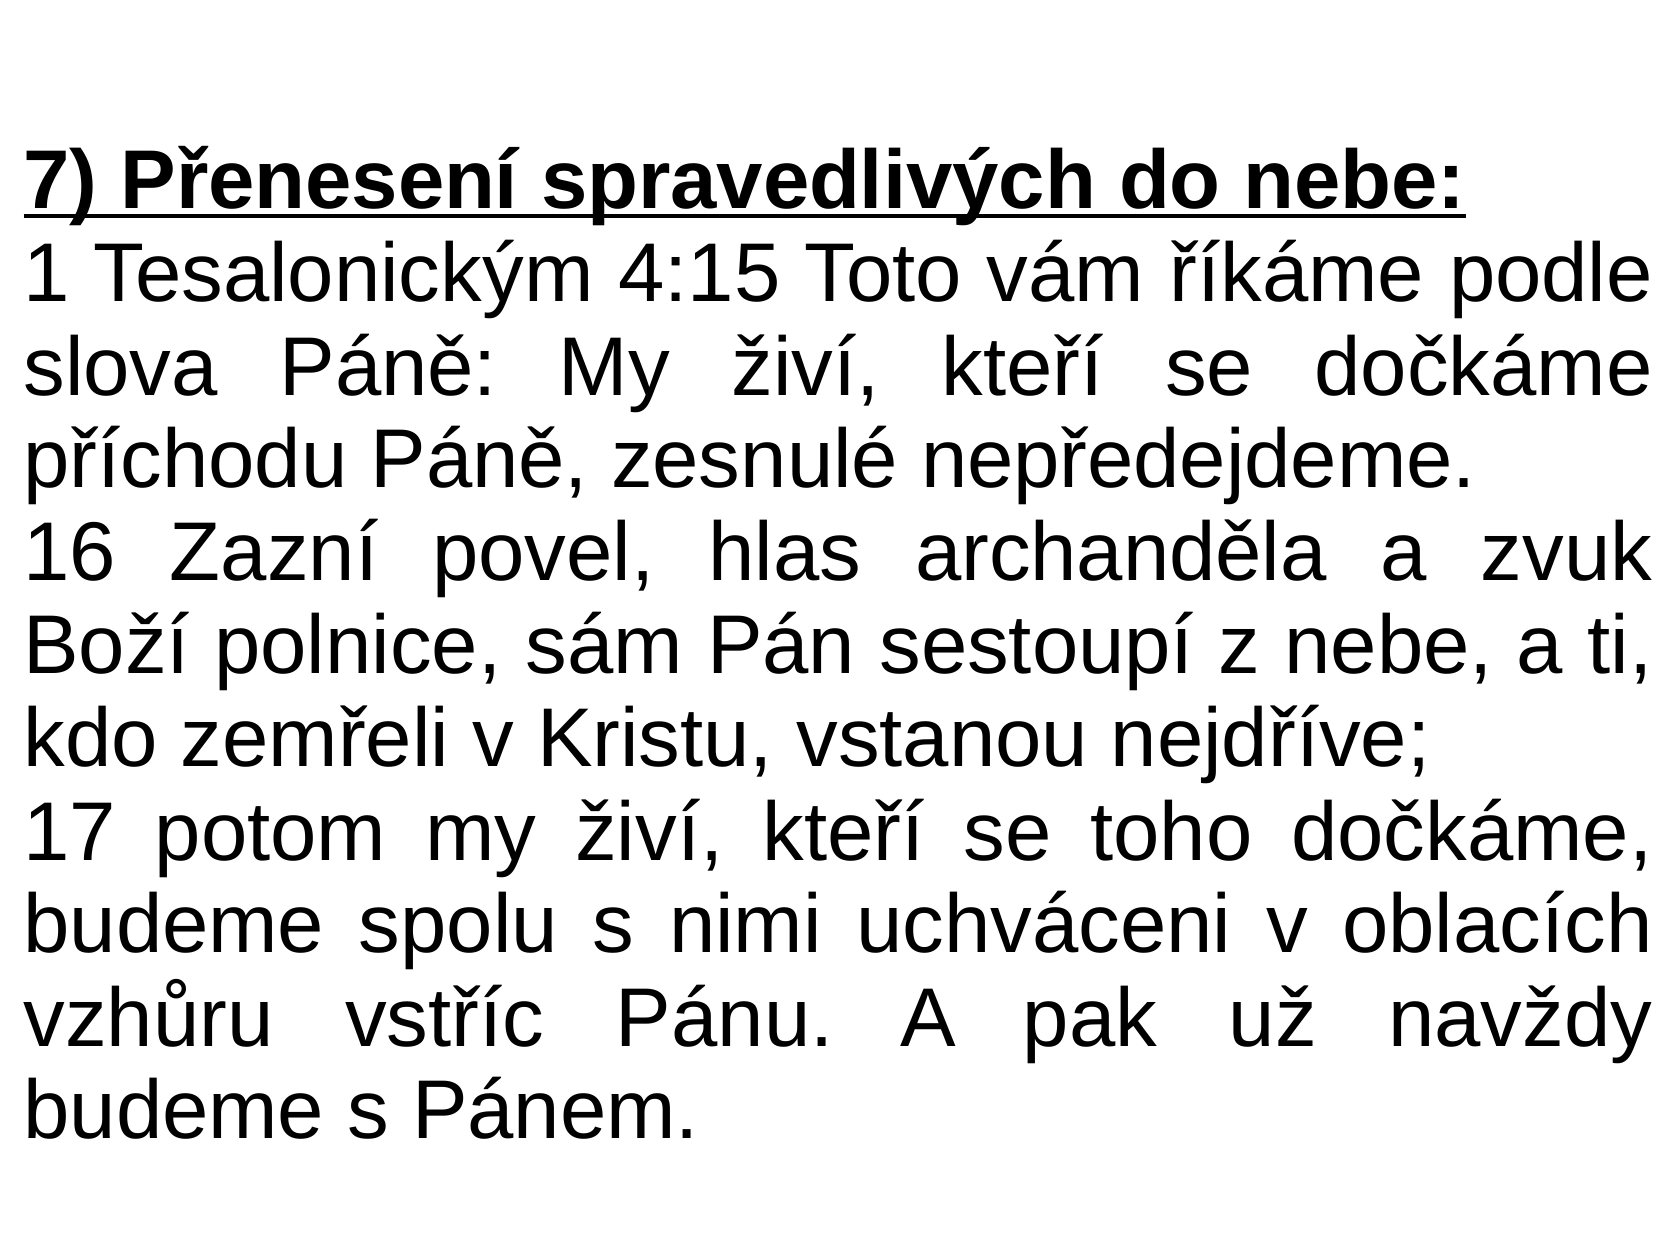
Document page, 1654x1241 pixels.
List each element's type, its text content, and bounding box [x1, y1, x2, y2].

subtitle 7) Přenesení spravedlivých do nebe: 1 Tesalonickým 4:15 Toto vám říkáme podle slova Páně: My živí, kteří se dočkáme příchodu Páně, zesnulé nepředejdeme. 16 Zazní povel, hlas archanděla a zvuk Boží polnice, sám Pán sestoupí z nebe, a ti, kdo zemřeli v Kristu, vstanou nejdříve; 17 potom my živí, kteří se toho dočkáme, budeme spolu s nimi uchváceni v oblacích vzhůru vstříc Pánu. A pak už navždy budeme s Pánem. [23, 23, 1654, 1241]
